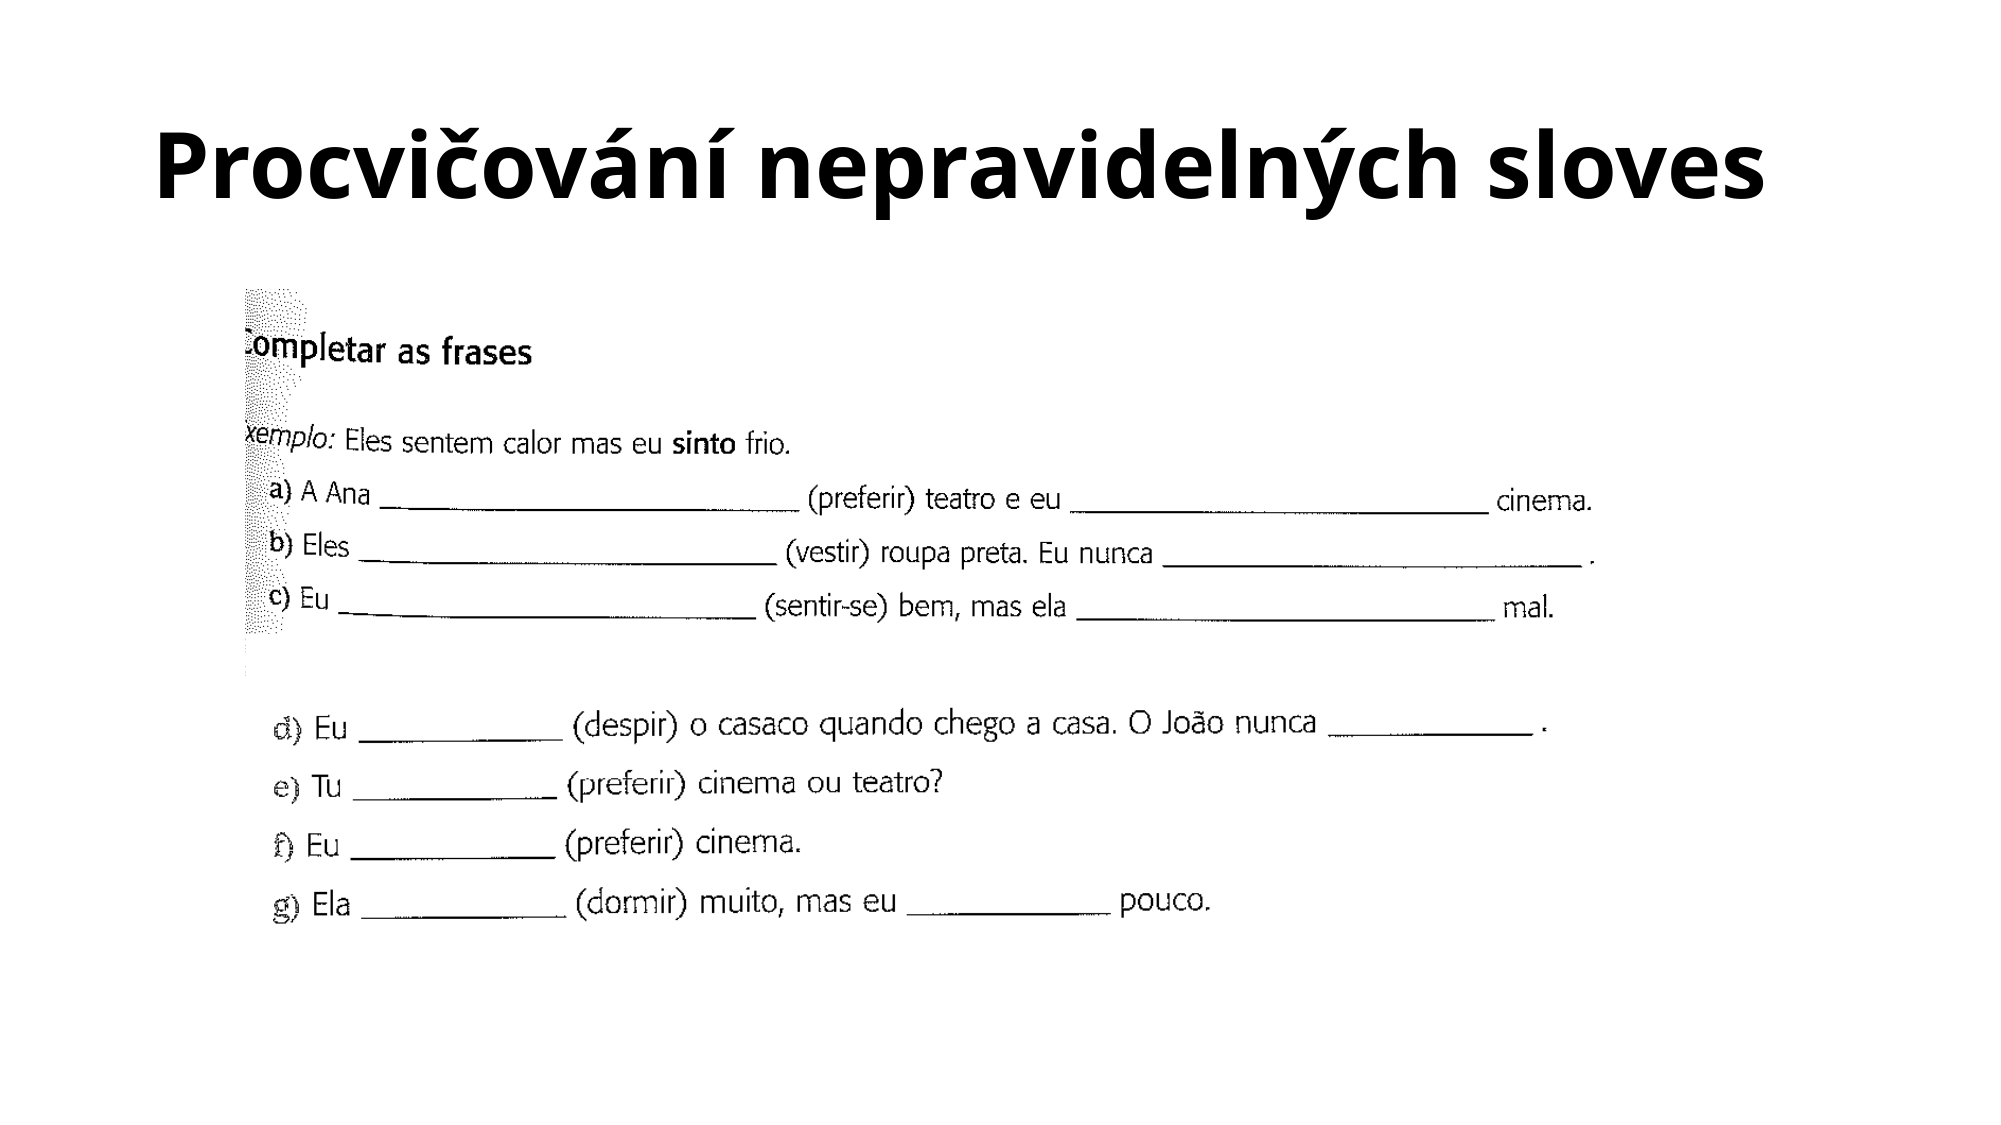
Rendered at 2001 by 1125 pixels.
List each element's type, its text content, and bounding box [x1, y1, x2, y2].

title Procvičování nepravidelných sloves [137, 59, 1863, 278]
picture [245, 289, 1719, 986]
